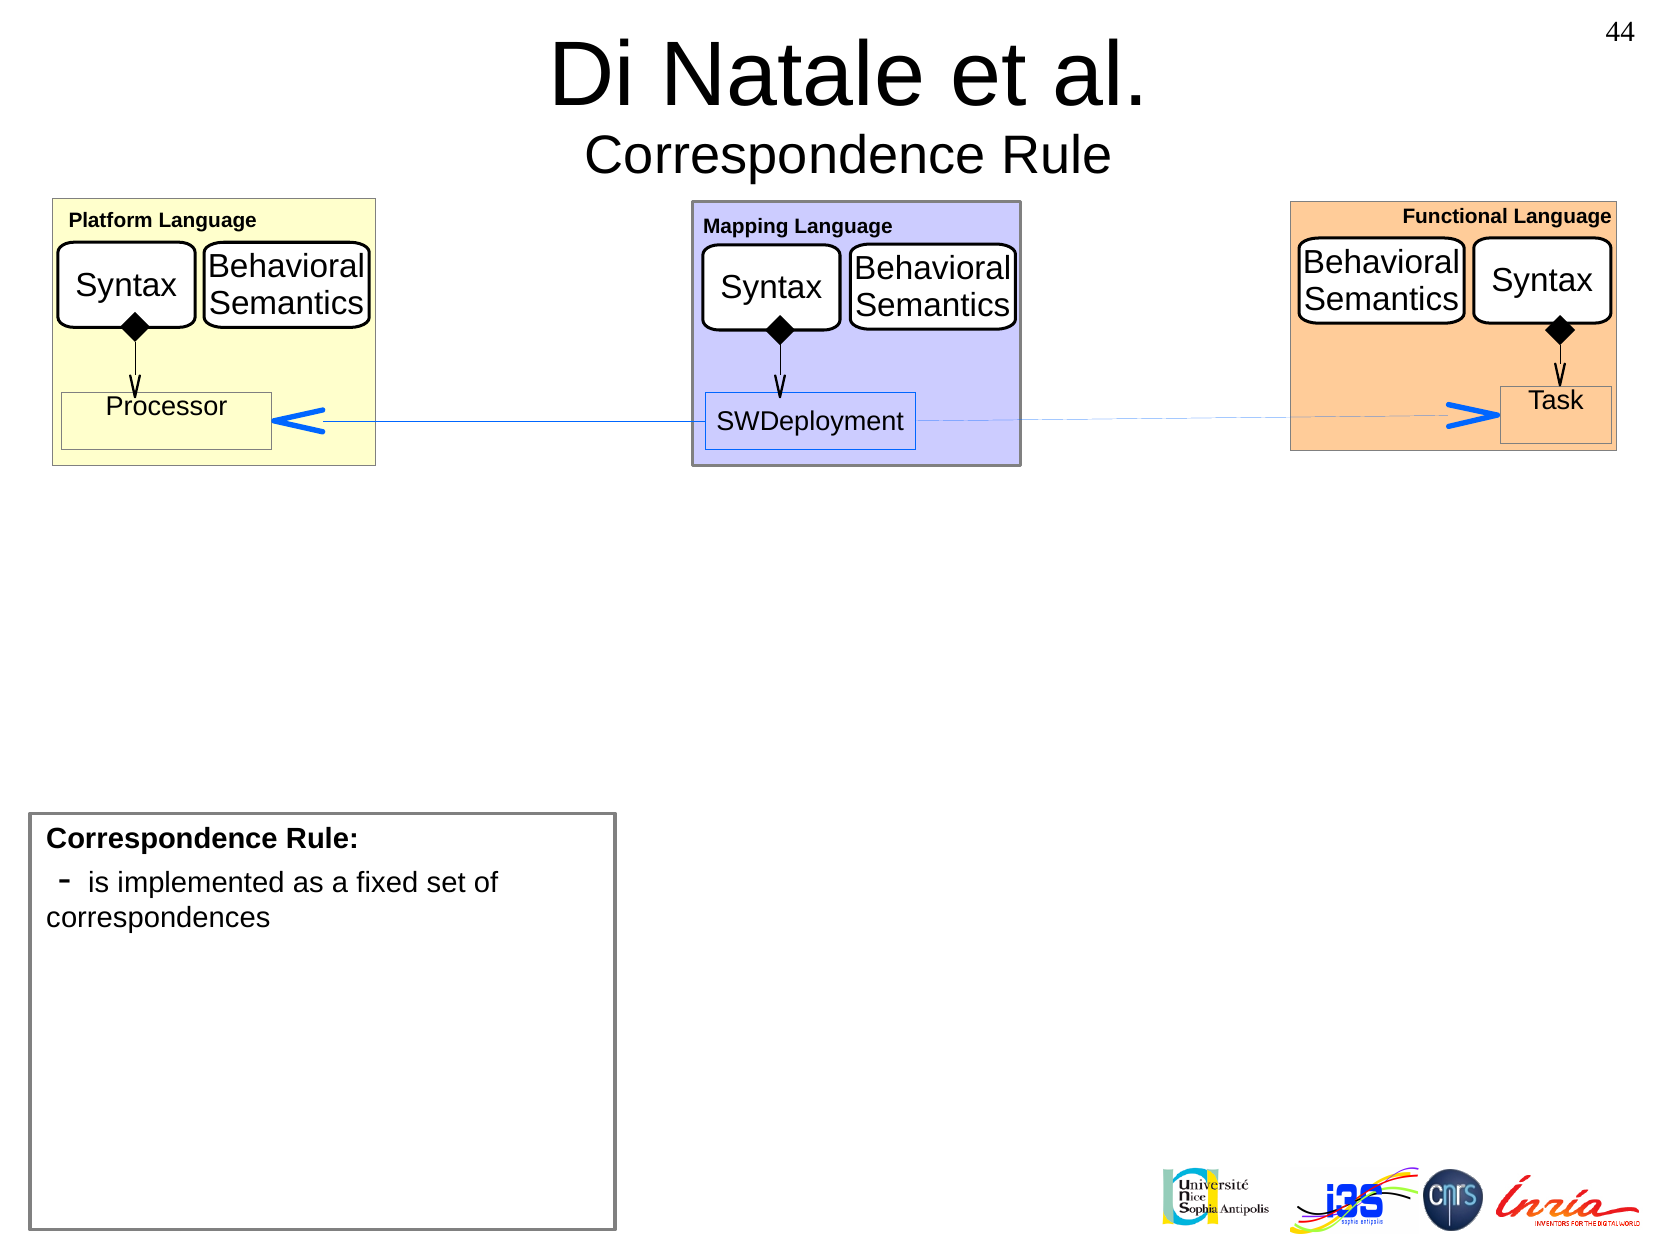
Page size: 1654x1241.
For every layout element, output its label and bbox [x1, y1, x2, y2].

text_box [677, 208, 1021, 466]
text_box [30, 813, 616, 1230]
picture [1137, 1150, 1647, 1241]
title [105, 0, 1594, 208]
text_box [1290, 197, 1635, 451]
text_box [52, 198, 376, 466]
